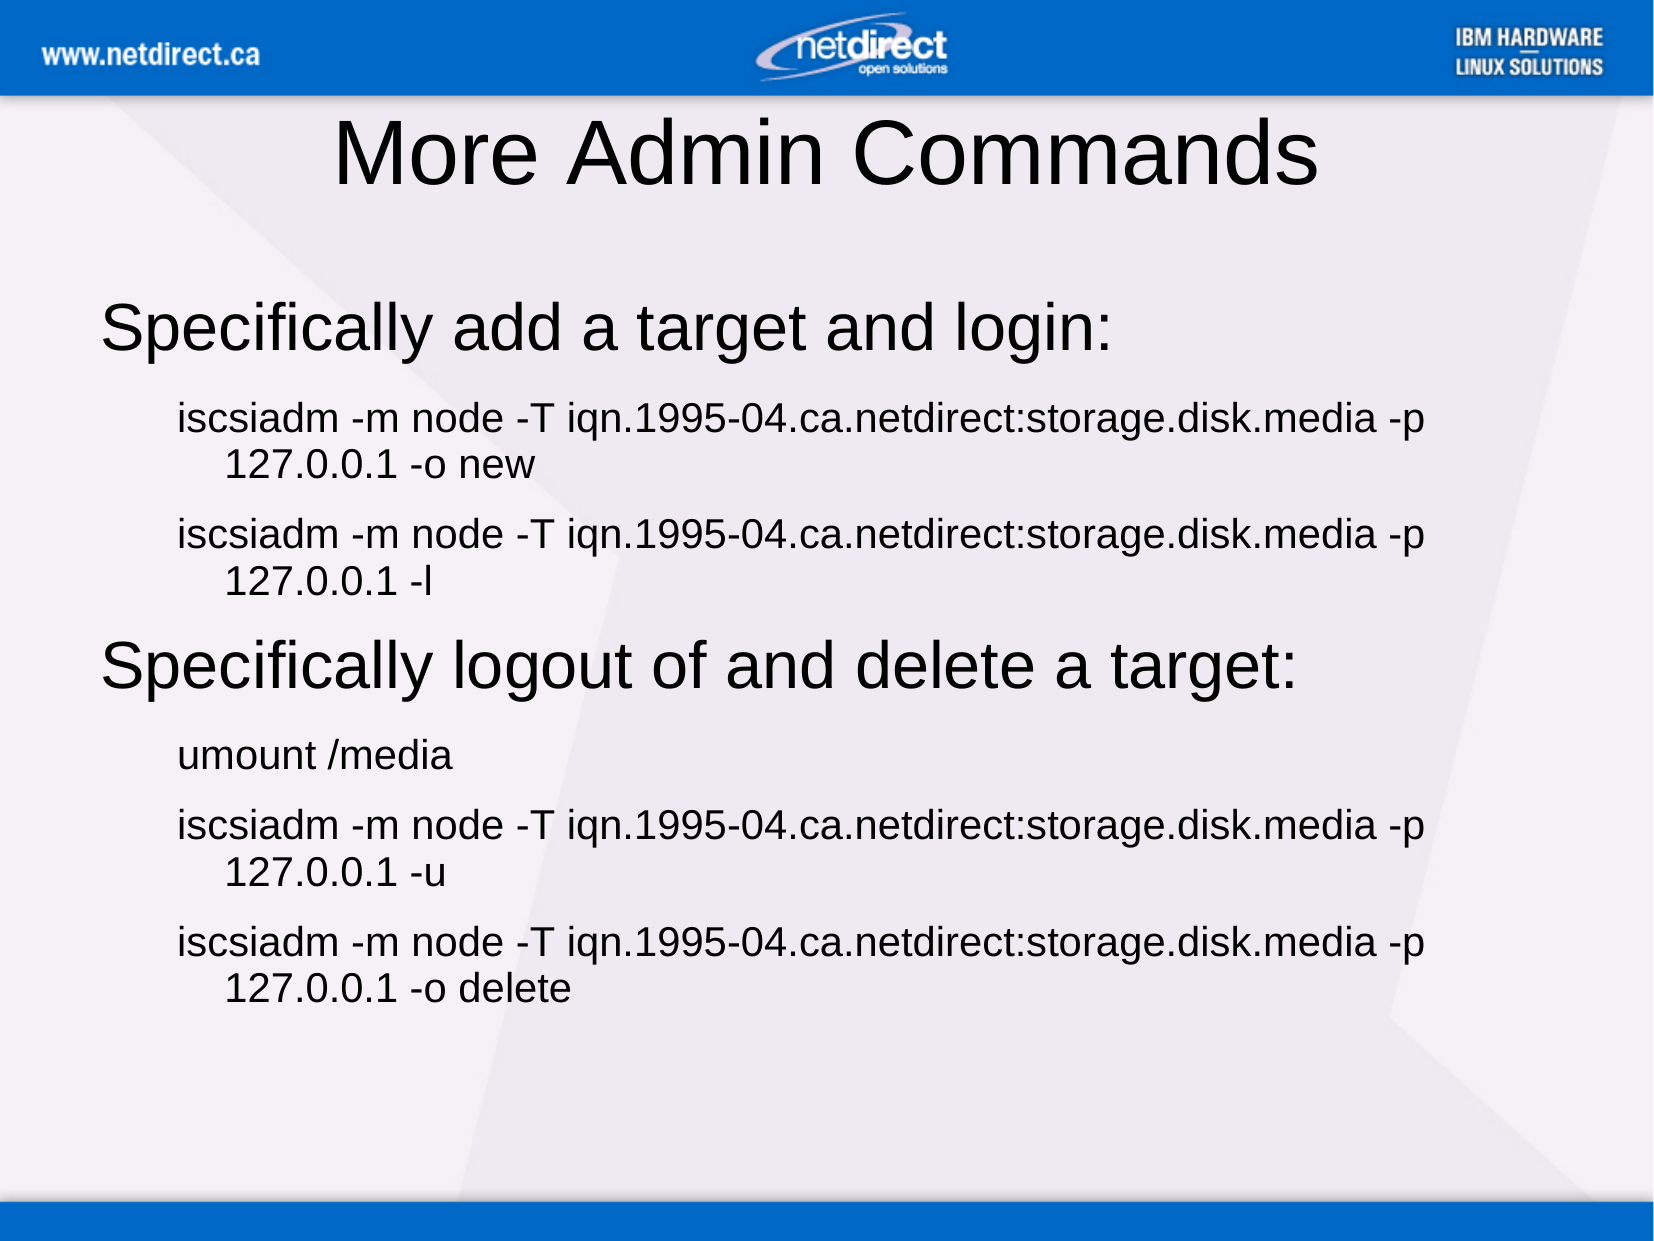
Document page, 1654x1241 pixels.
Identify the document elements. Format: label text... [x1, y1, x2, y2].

picture [0, 0, 1654, 1241]
list Specifically add a target and login: iscsiadm -m node -T iqn.1995-04.ca.netdirect:storage.disk.media -p 127.0.0.1 -o new iscsiadm -m node -T iqn.1995-04.ca.netdirect:storage.disk.media -p 127.0.0.1 -l Specifically logout of and delete a target: umount /media iscsiadm -m node -T iqn.1995-04.ca.netdirect:storage.disk.media -p 127.0.0.1 -u iscsiadm -m node -T iqn.1995-04.ca.netdirect:storage.disk.media -p 127.0.0.1 -o delete [82, 290, 1571, 1094]
title More Admin Commands [82, 56, 1571, 250]
